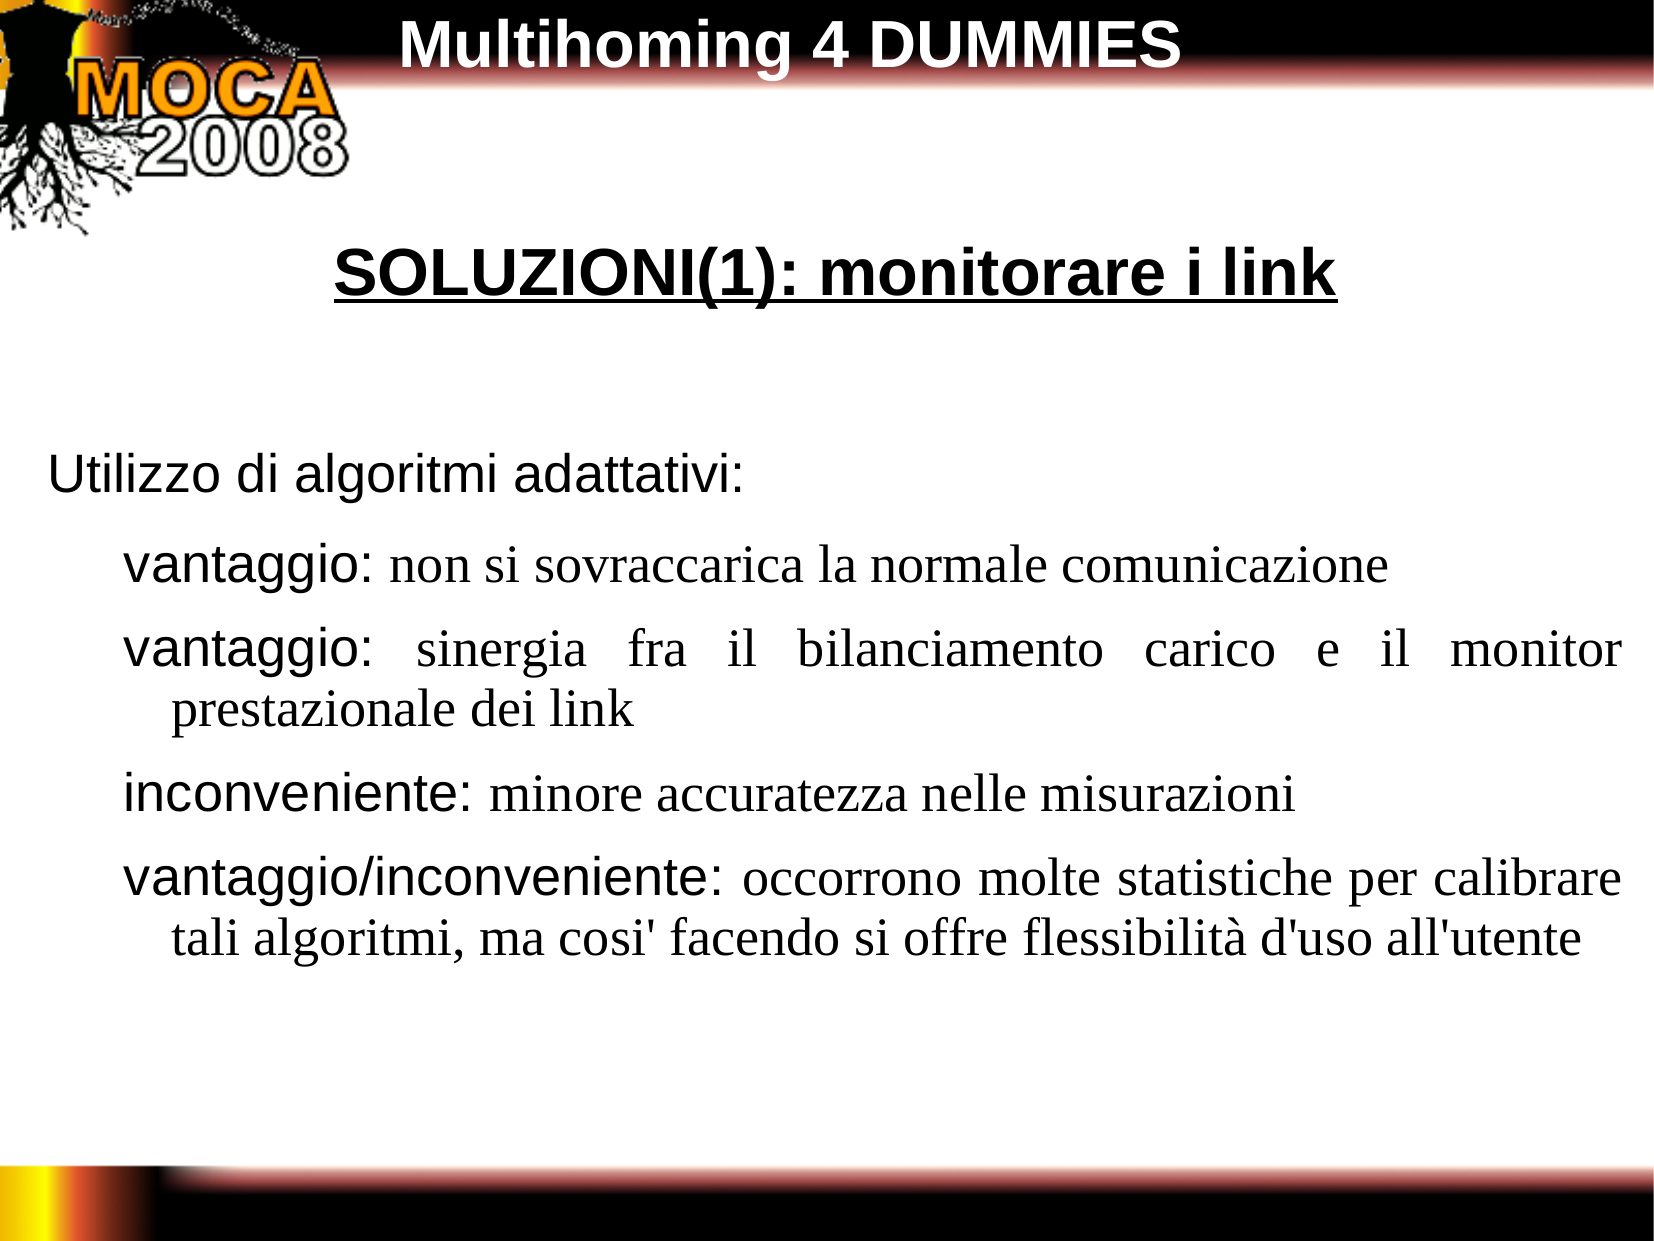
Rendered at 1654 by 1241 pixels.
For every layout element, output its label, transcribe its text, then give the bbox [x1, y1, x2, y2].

picture [0, 0, 1654, 1241]
title Multihoming 4 DUMMIES [324, 0, 1654, 89]
list SOLUZIONI(1): monitorare i link Utilizzo di algoritmi adattativi: vantaggio: non si sovraccarica la normale comunicazione vantaggio: sinergia fra il bilanciamento carico e il monitor prestazionale dei link inconveniente: minore accuratezza nelle misurazioni vantaggio/inconveniente: occorrono molte statistiche per calibrare tali algoritmi, ma cosi' facendo si offre flessibilità d'uso all'utente [29, 147, 1625, 1093]
